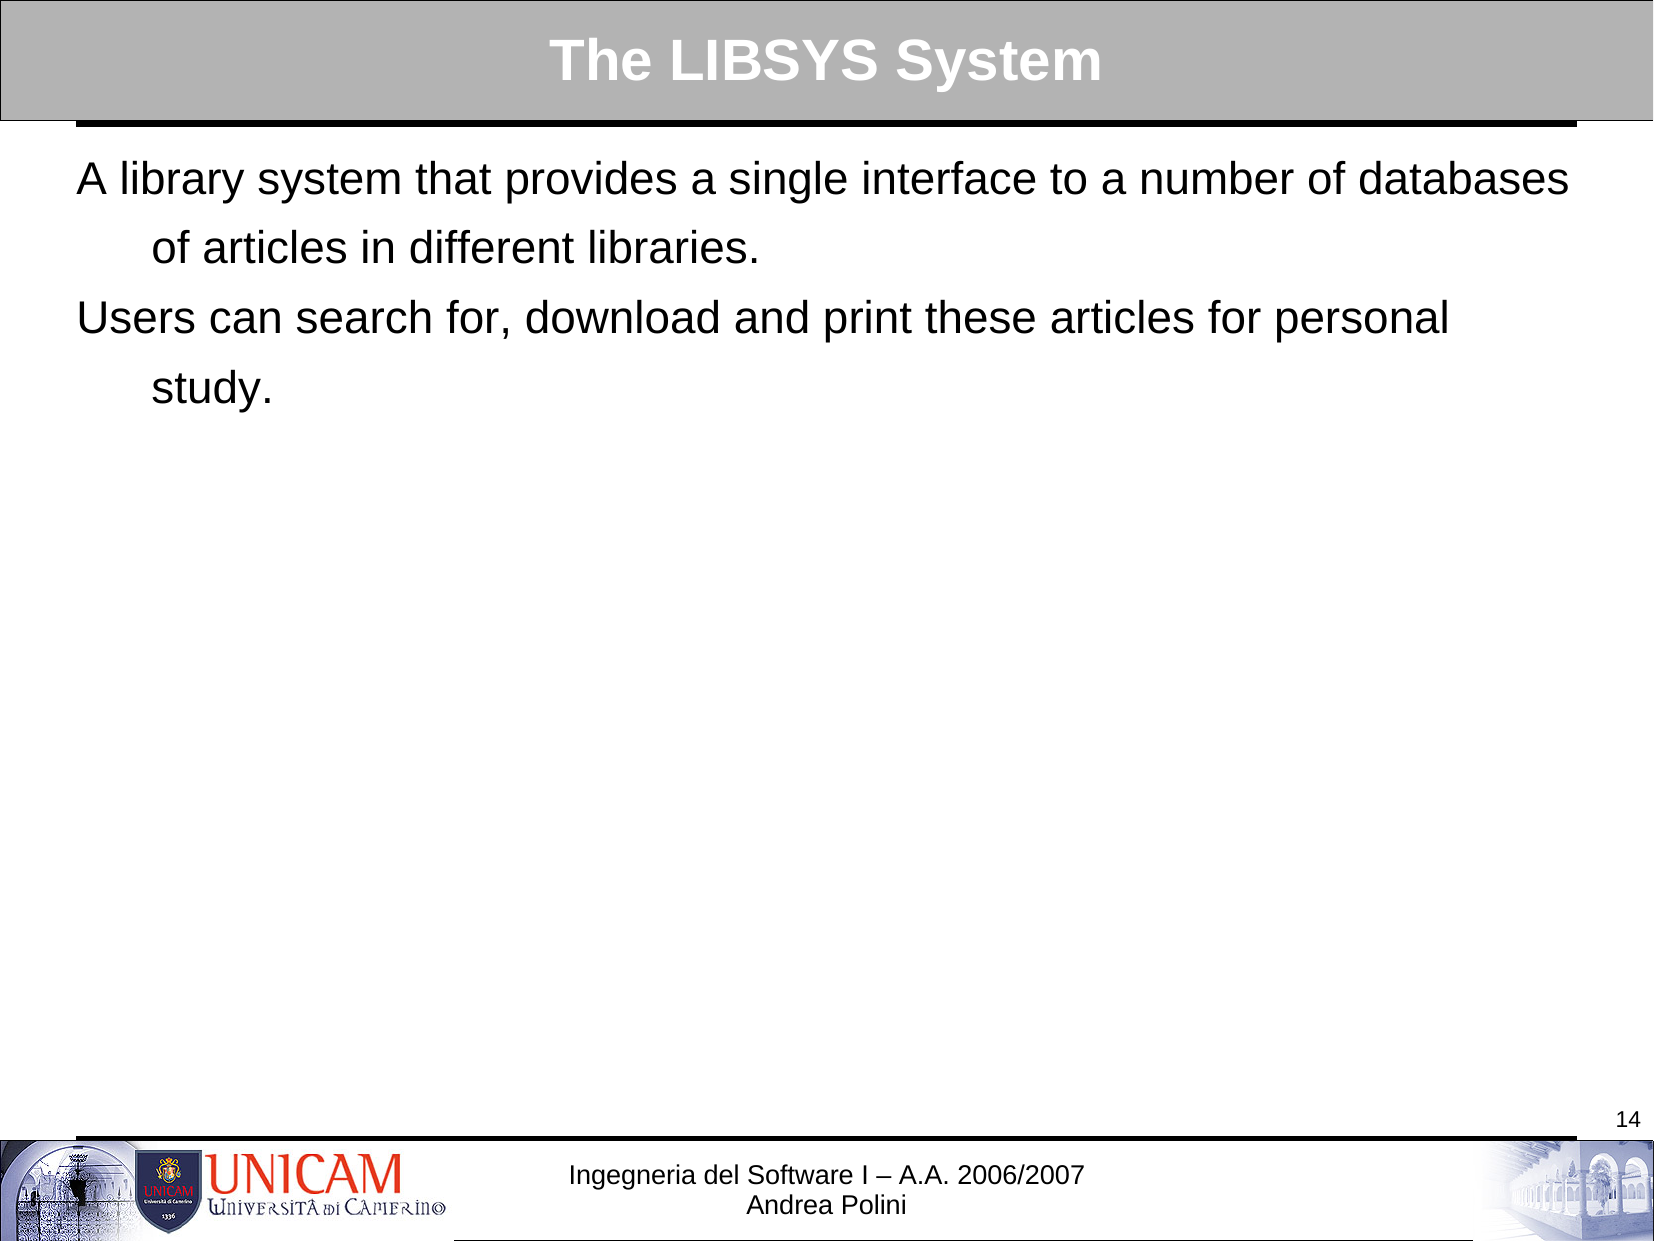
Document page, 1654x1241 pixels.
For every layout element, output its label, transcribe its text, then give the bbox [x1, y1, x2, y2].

picture [1473, 1141, 1654, 1241]
list A library system that provides a single interface to a number of databases of articles in different libraries. Users can search for, download and print these articles for personal study. [76, 152, 1577, 671]
picture [0, 1141, 454, 1241]
title The LIBSYS System [0, 0, 1653, 121]
